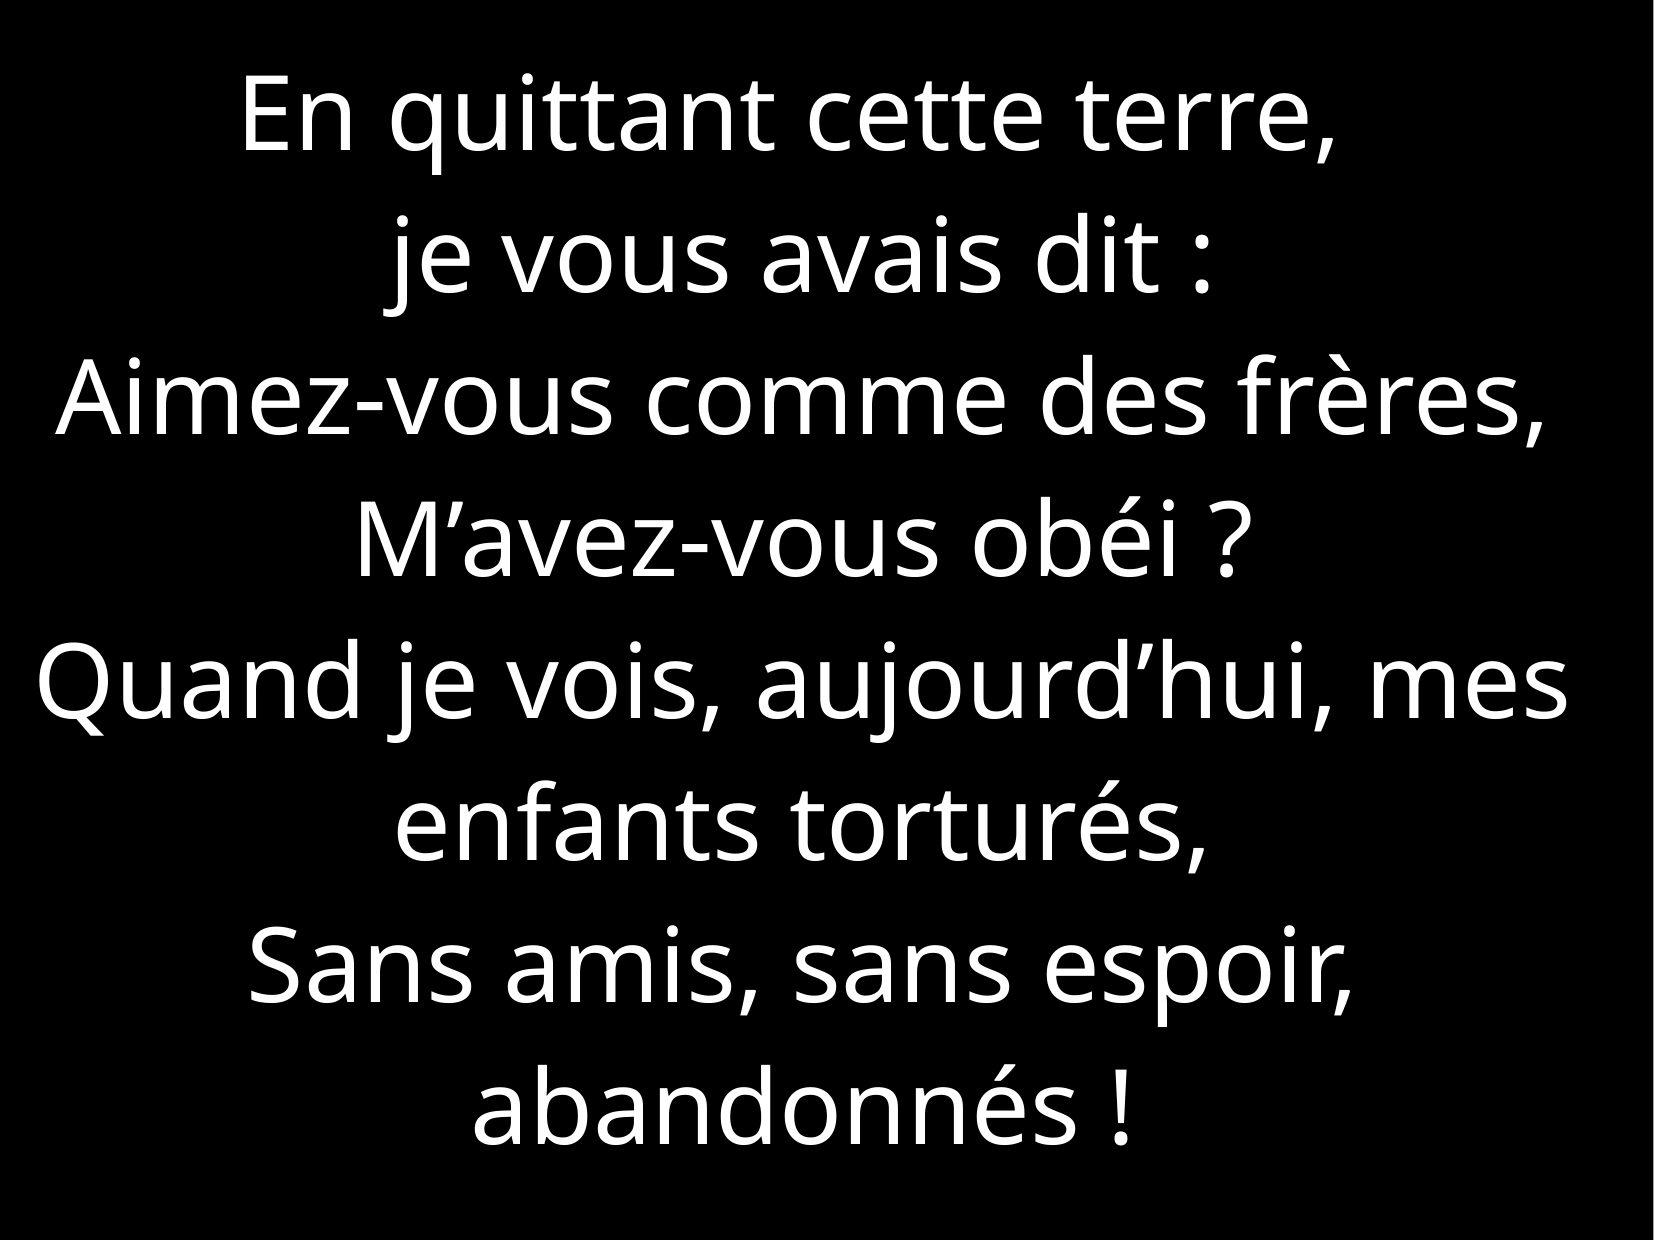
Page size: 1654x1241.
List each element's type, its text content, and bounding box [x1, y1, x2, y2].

subtitle En quittant cette terre, je vous avais dit : Aimez-vous comme des frères, M’avez-vous obéi ? Quand je vois, aujourd’hui, mes enfants torturés, Sans amis, sans espoir, abandonnés ! [11, 21, 1595, 1241]
